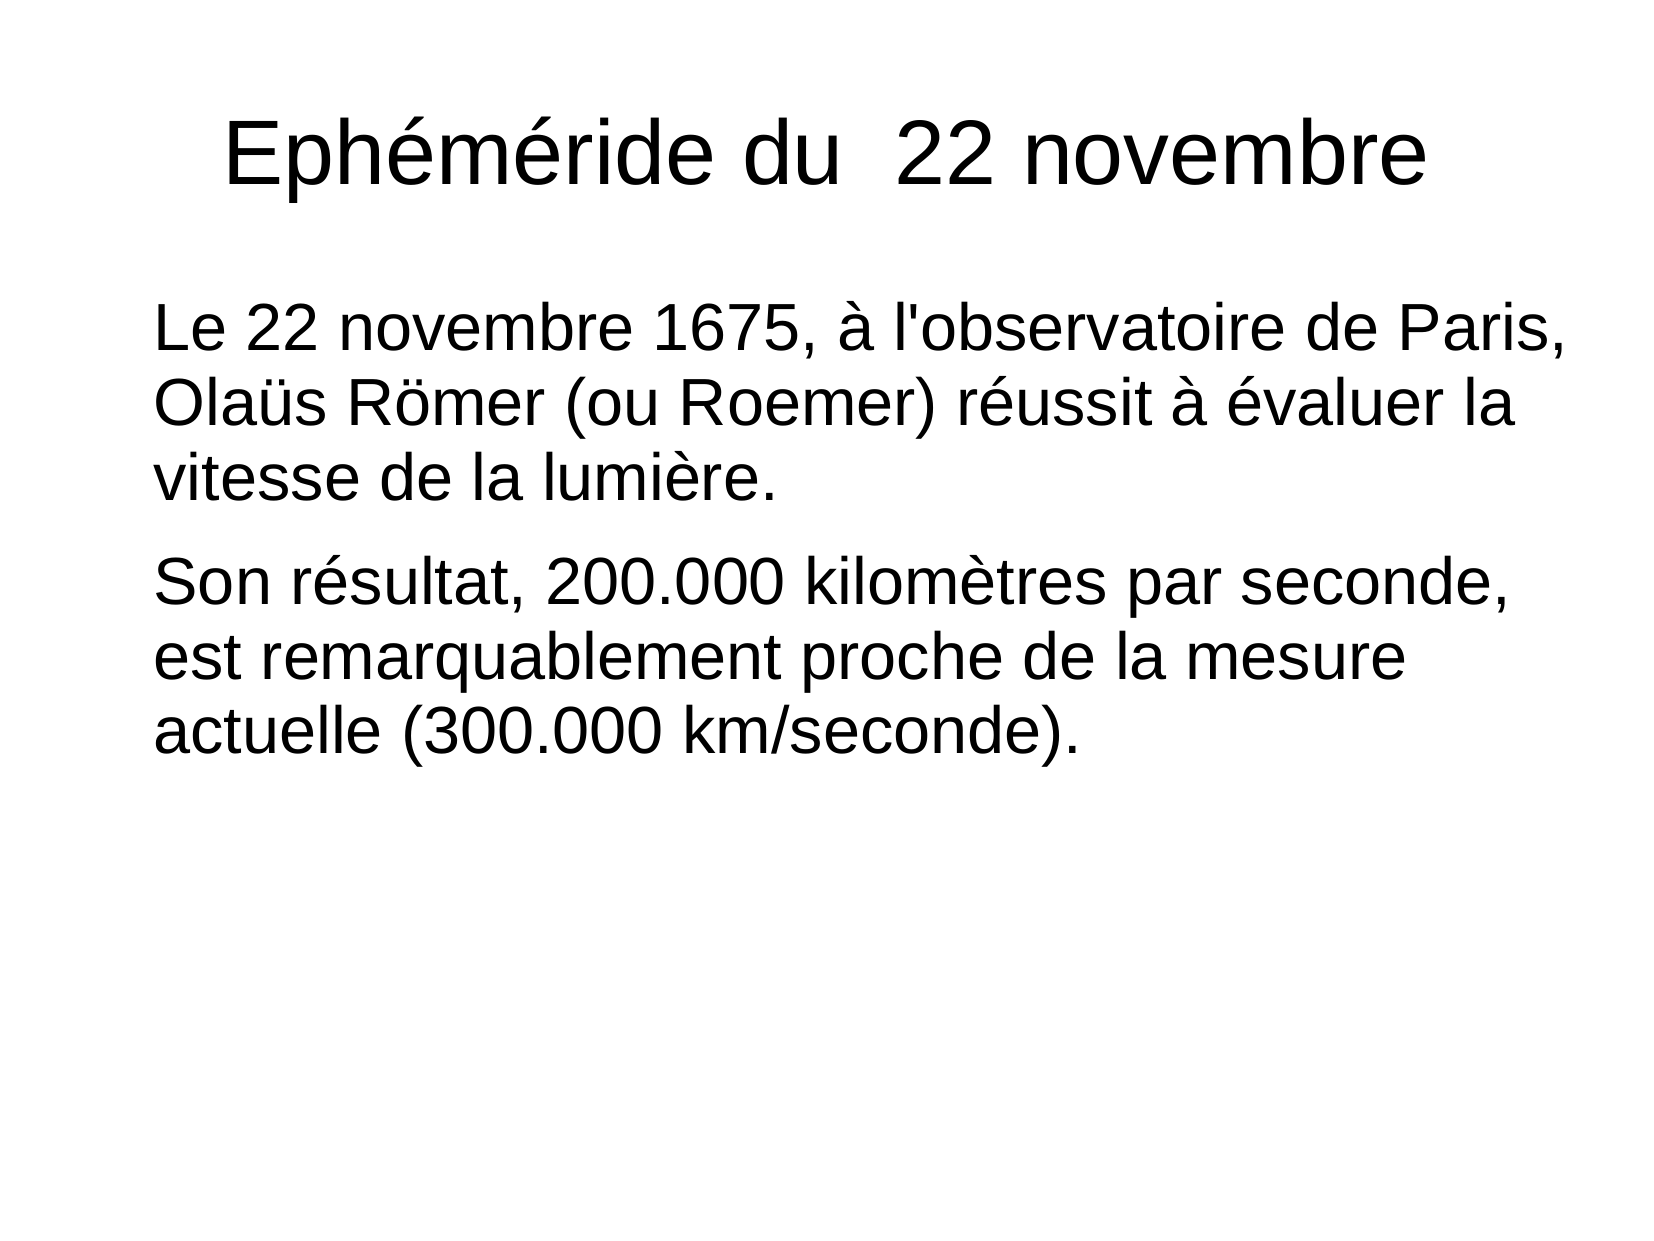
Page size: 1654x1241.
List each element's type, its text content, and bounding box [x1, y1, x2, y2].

title Ephéméride du 22 novembre [82, 49, 1571, 257]
list Le 22 novembre 1675, à l'observatoire de Paris, Olaüs Römer (ou Roemer) réussit à évaluer la vitesse de la lumière. Son résultat, 200.000 kilomètres par seconde, est remarquablement proche de la mesure actuelle (300.000 km/seconde). [82, 290, 1571, 1109]
